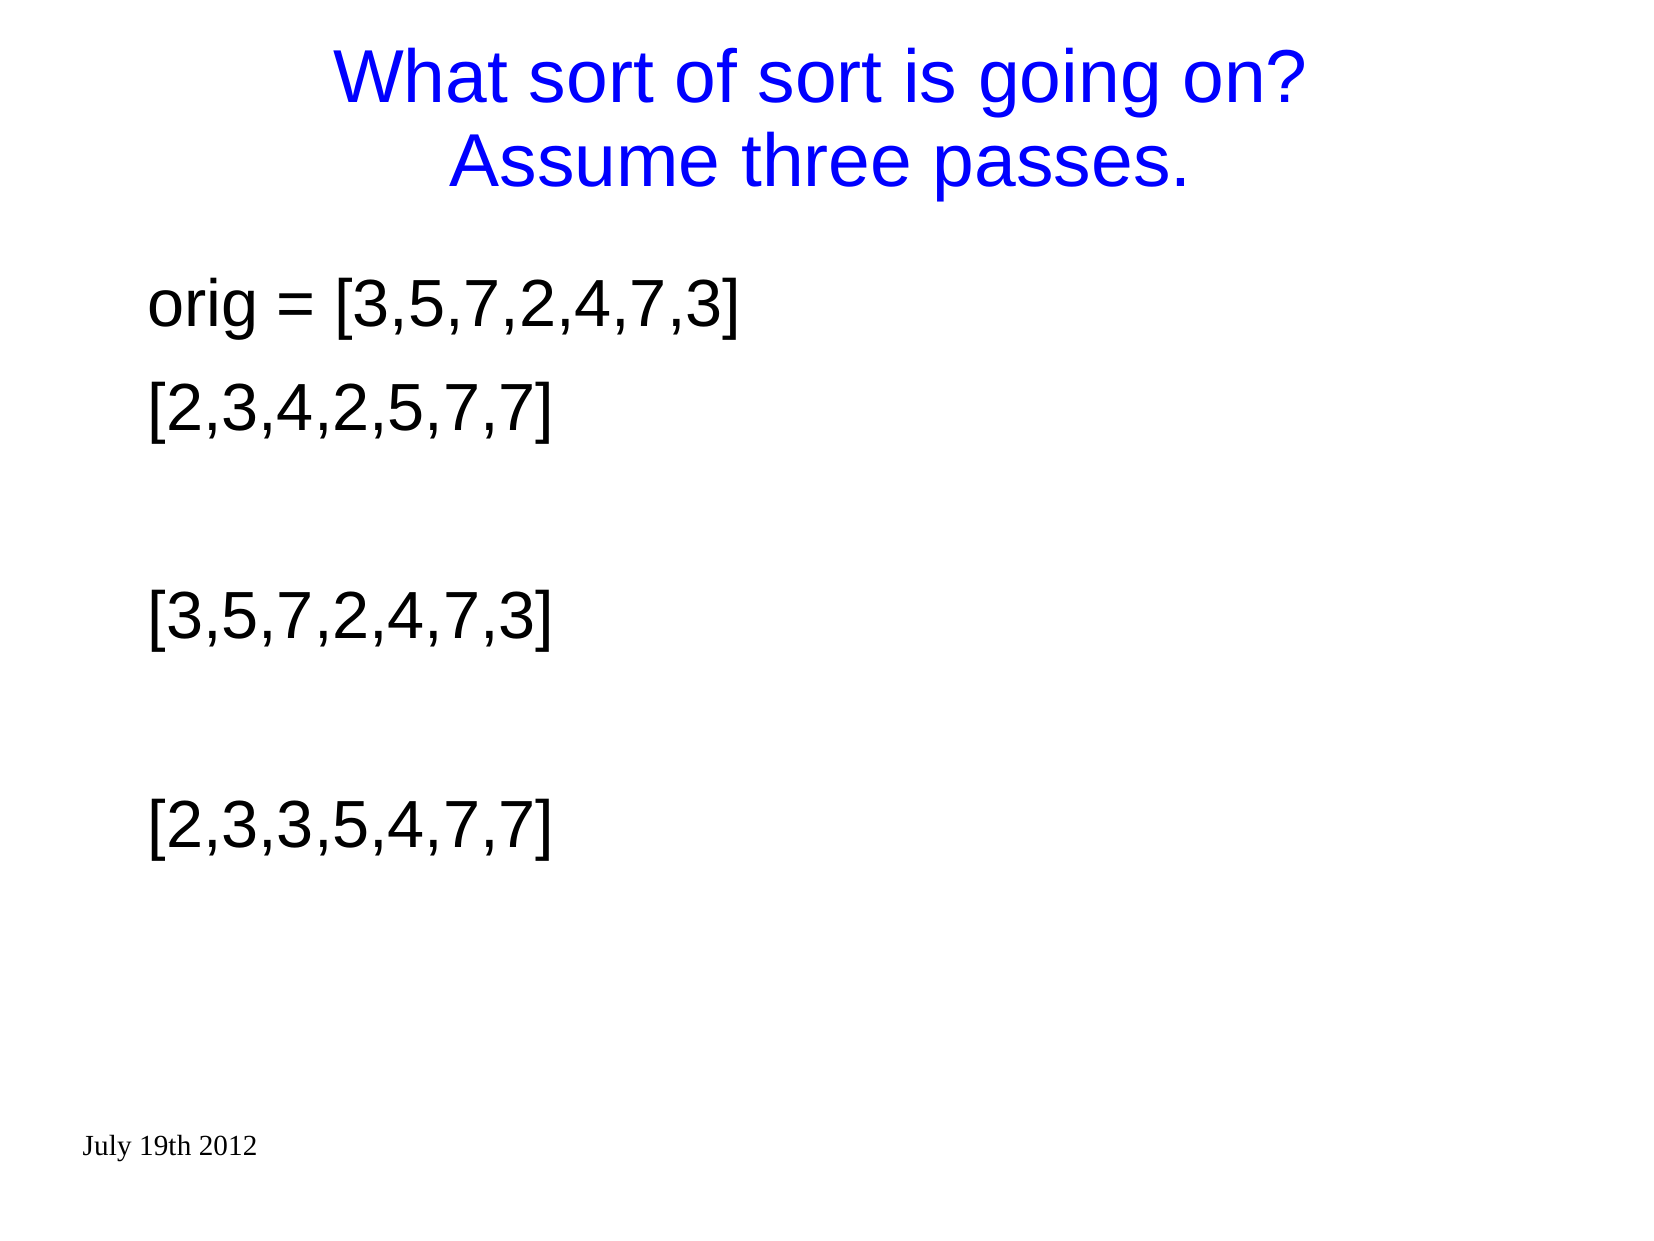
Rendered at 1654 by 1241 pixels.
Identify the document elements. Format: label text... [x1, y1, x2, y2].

list orig = [3,5,7,2,4,7,3] [2,3,4,2,5,7,7] [3,5,7,2,4,7,3] [2,3,3,5,4,7,7] [76, 265, 1565, 1085]
title What sort of sort is going on? Assume three passes. [76, 33, 1565, 202]
